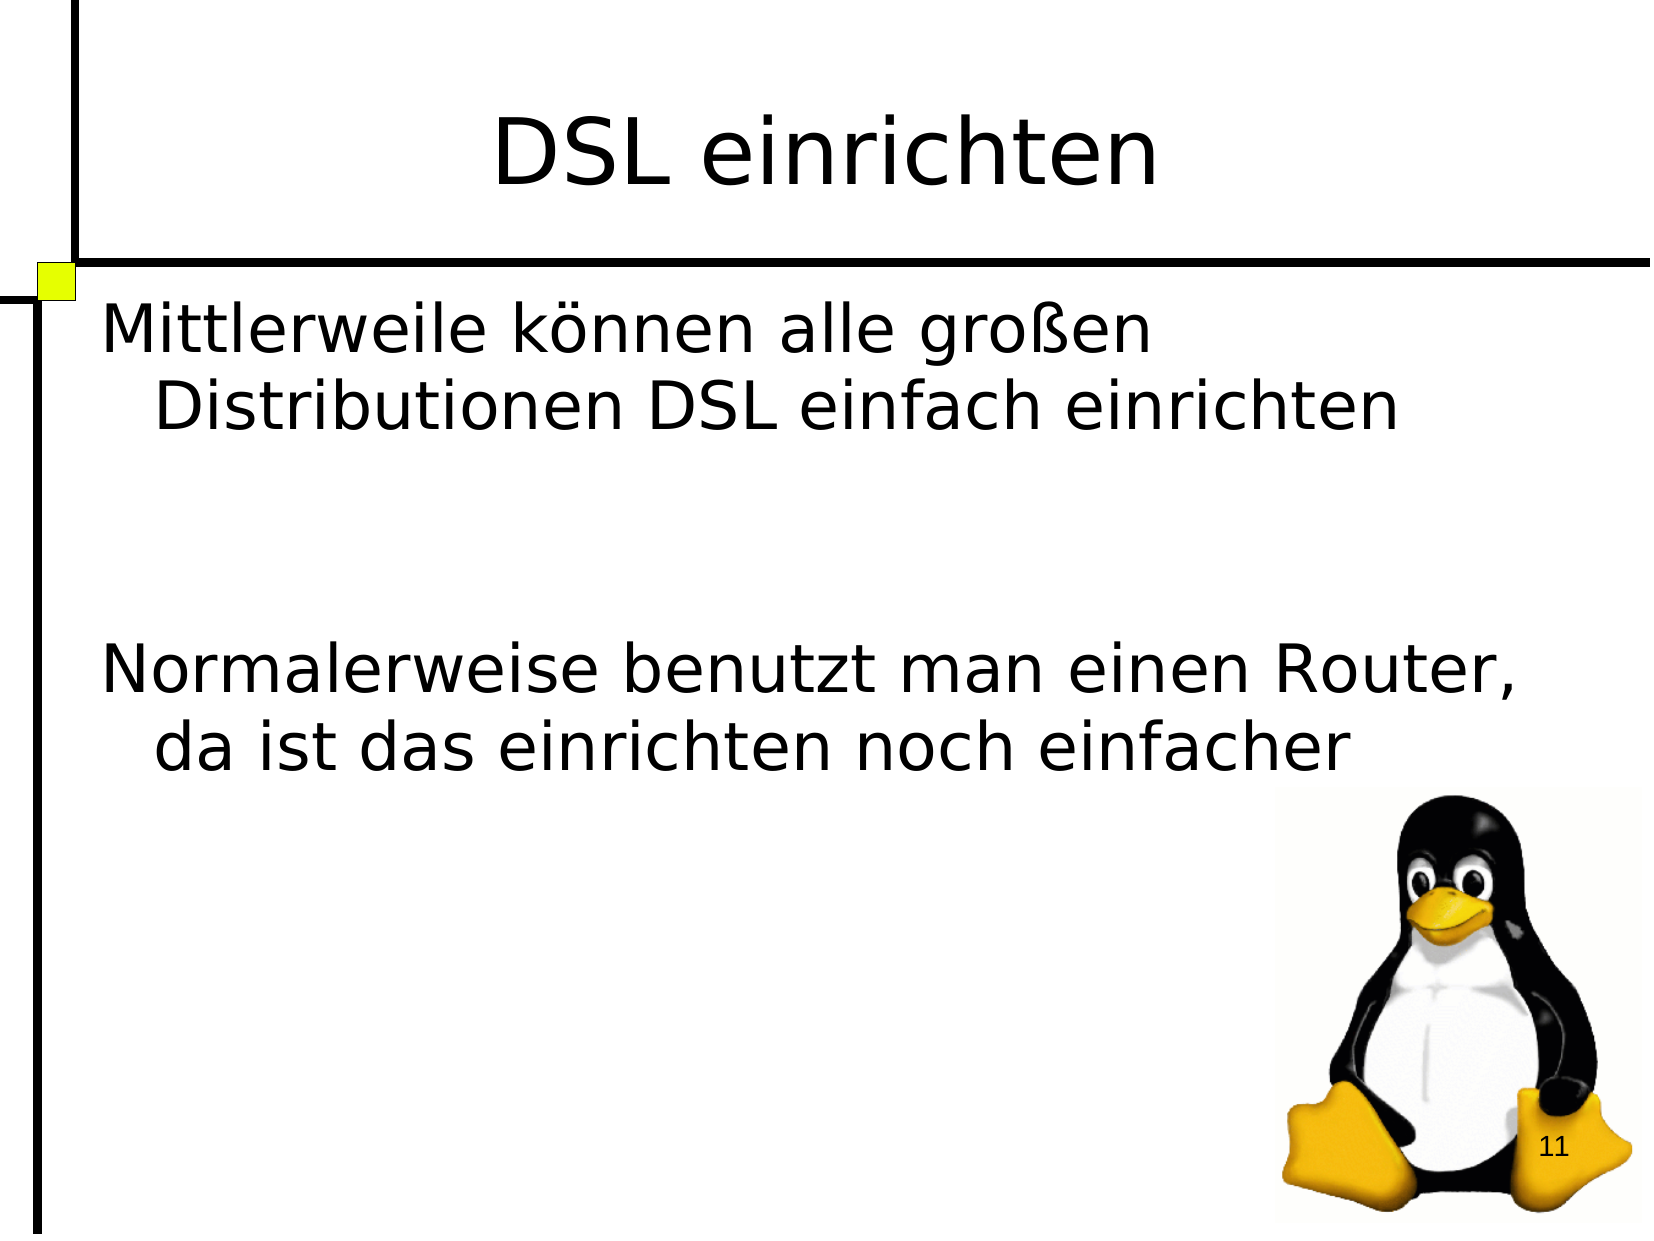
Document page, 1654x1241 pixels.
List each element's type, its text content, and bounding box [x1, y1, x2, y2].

picture [1275, 787, 1642, 1223]
list Mittlerweile können alle großen Distributionen DSL einfach einrichten Normalerweise benutzt man einen Router, da ist das einrichten noch einfacher [82, 290, 1571, 1109]
title DSL einrichten [82, 49, 1571, 257]
